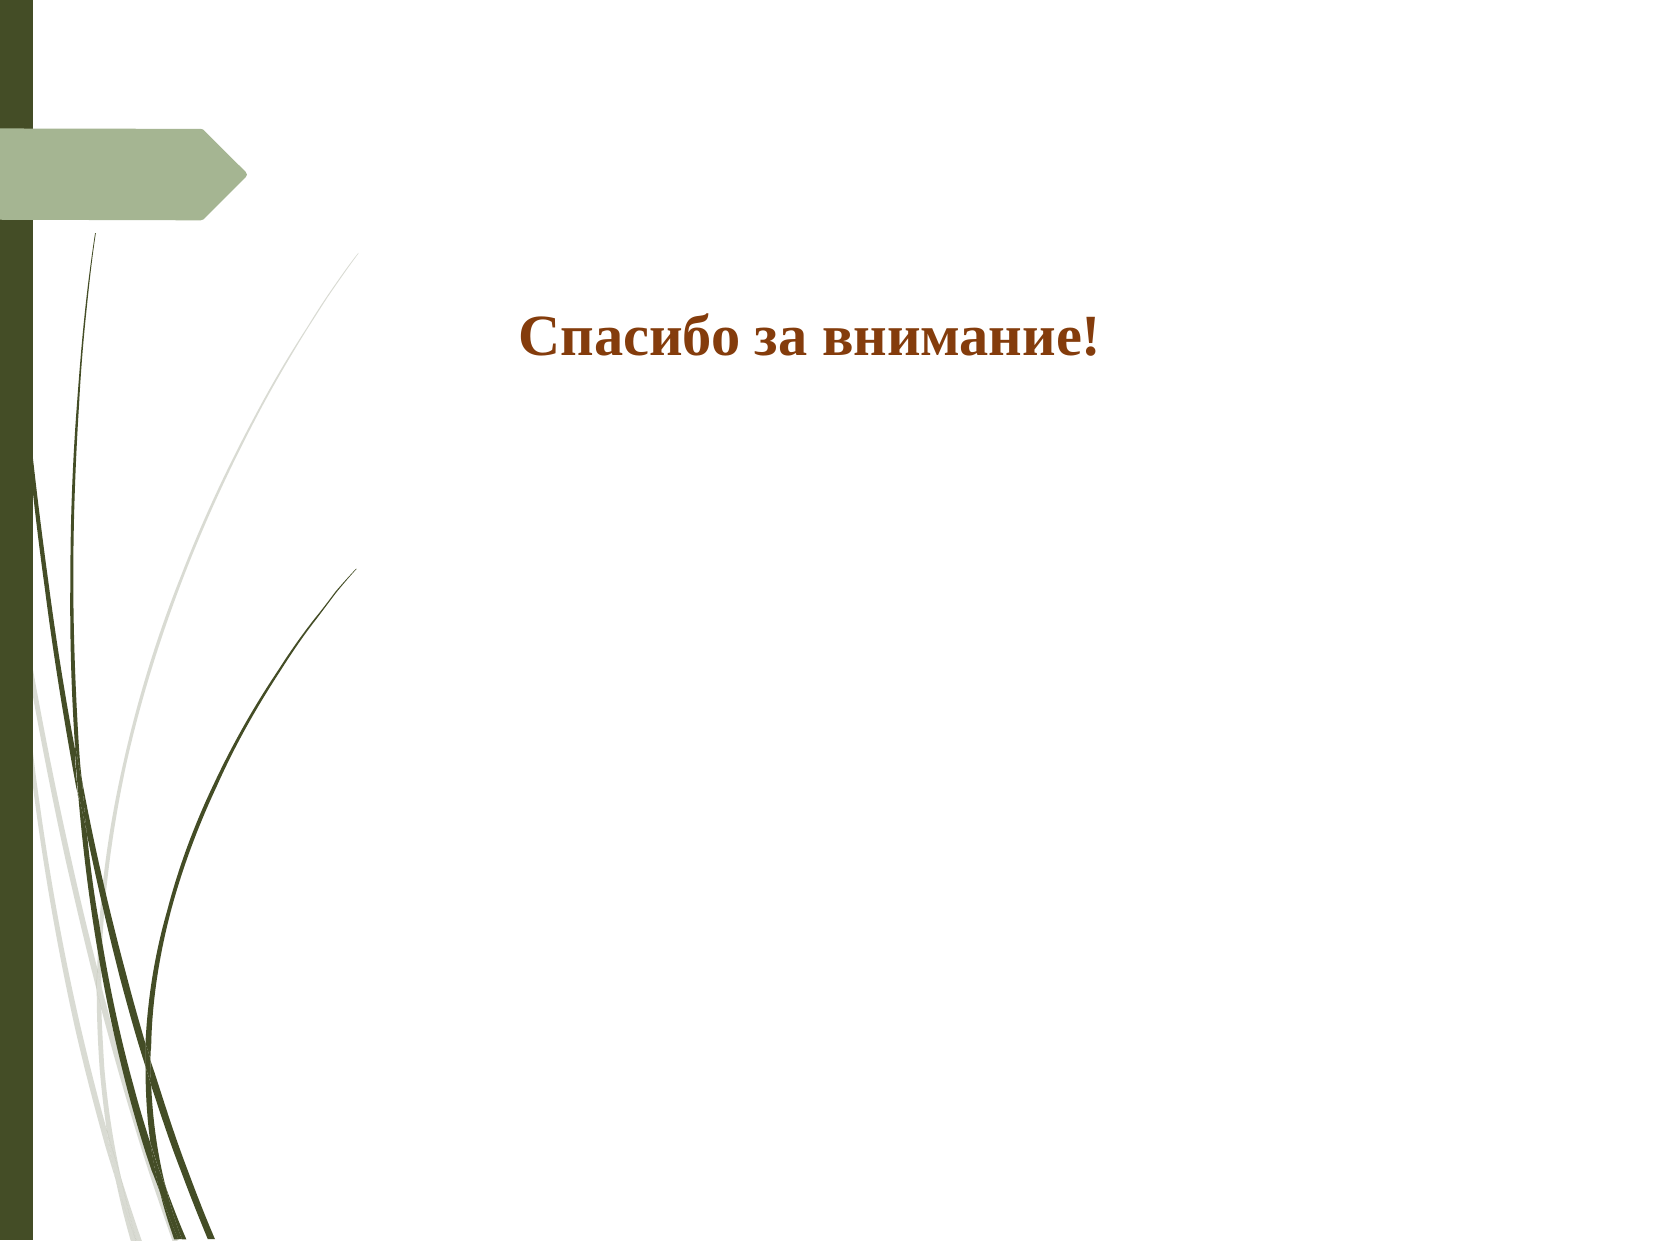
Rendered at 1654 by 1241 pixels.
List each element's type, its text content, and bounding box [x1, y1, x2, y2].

list Спасибо за внимание! [131, 290, 1489, 1010]
